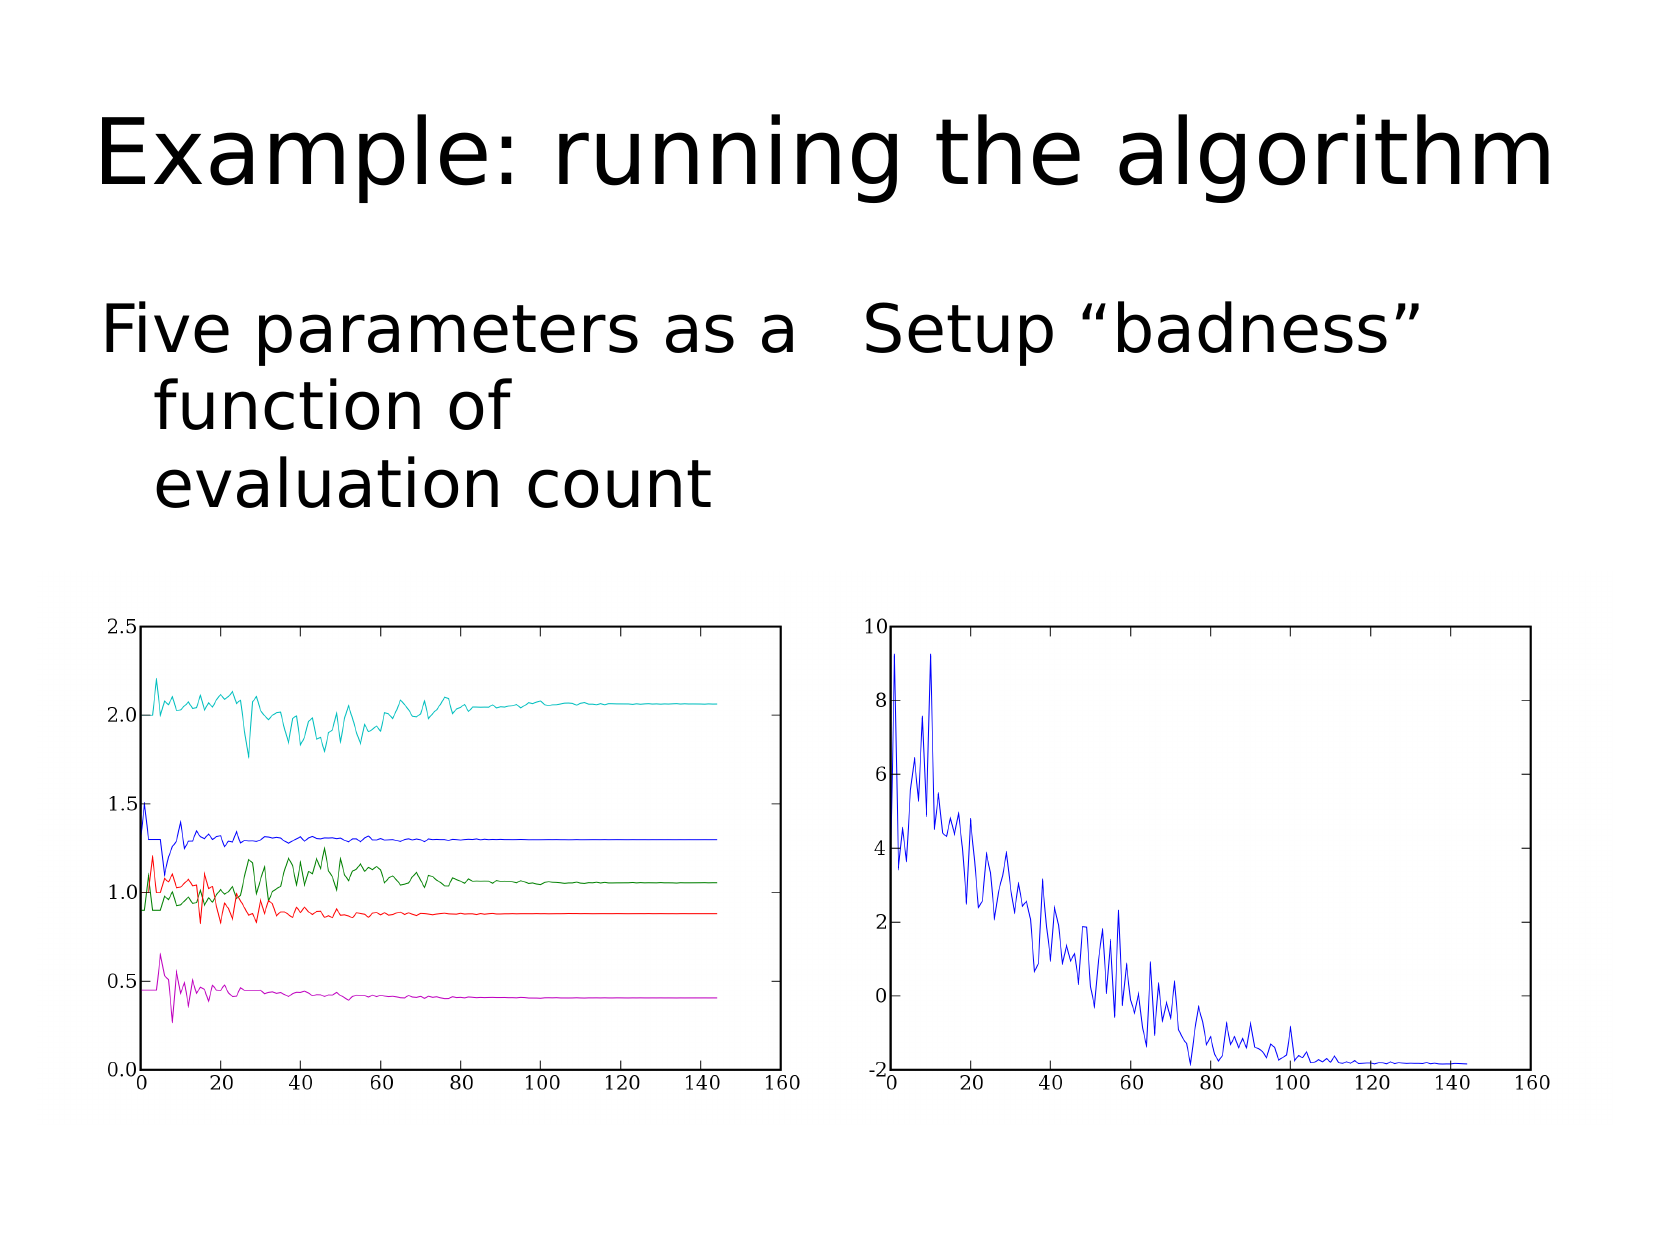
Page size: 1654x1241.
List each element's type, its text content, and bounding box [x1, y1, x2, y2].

list Setup “badness” [845, 290, 1572, 571]
picture [37, 571, 1613, 1126]
title Example: running the algorithm [82, 49, 1571, 257]
list Five parameters as a function of evaluation count [82, 290, 809, 571]
